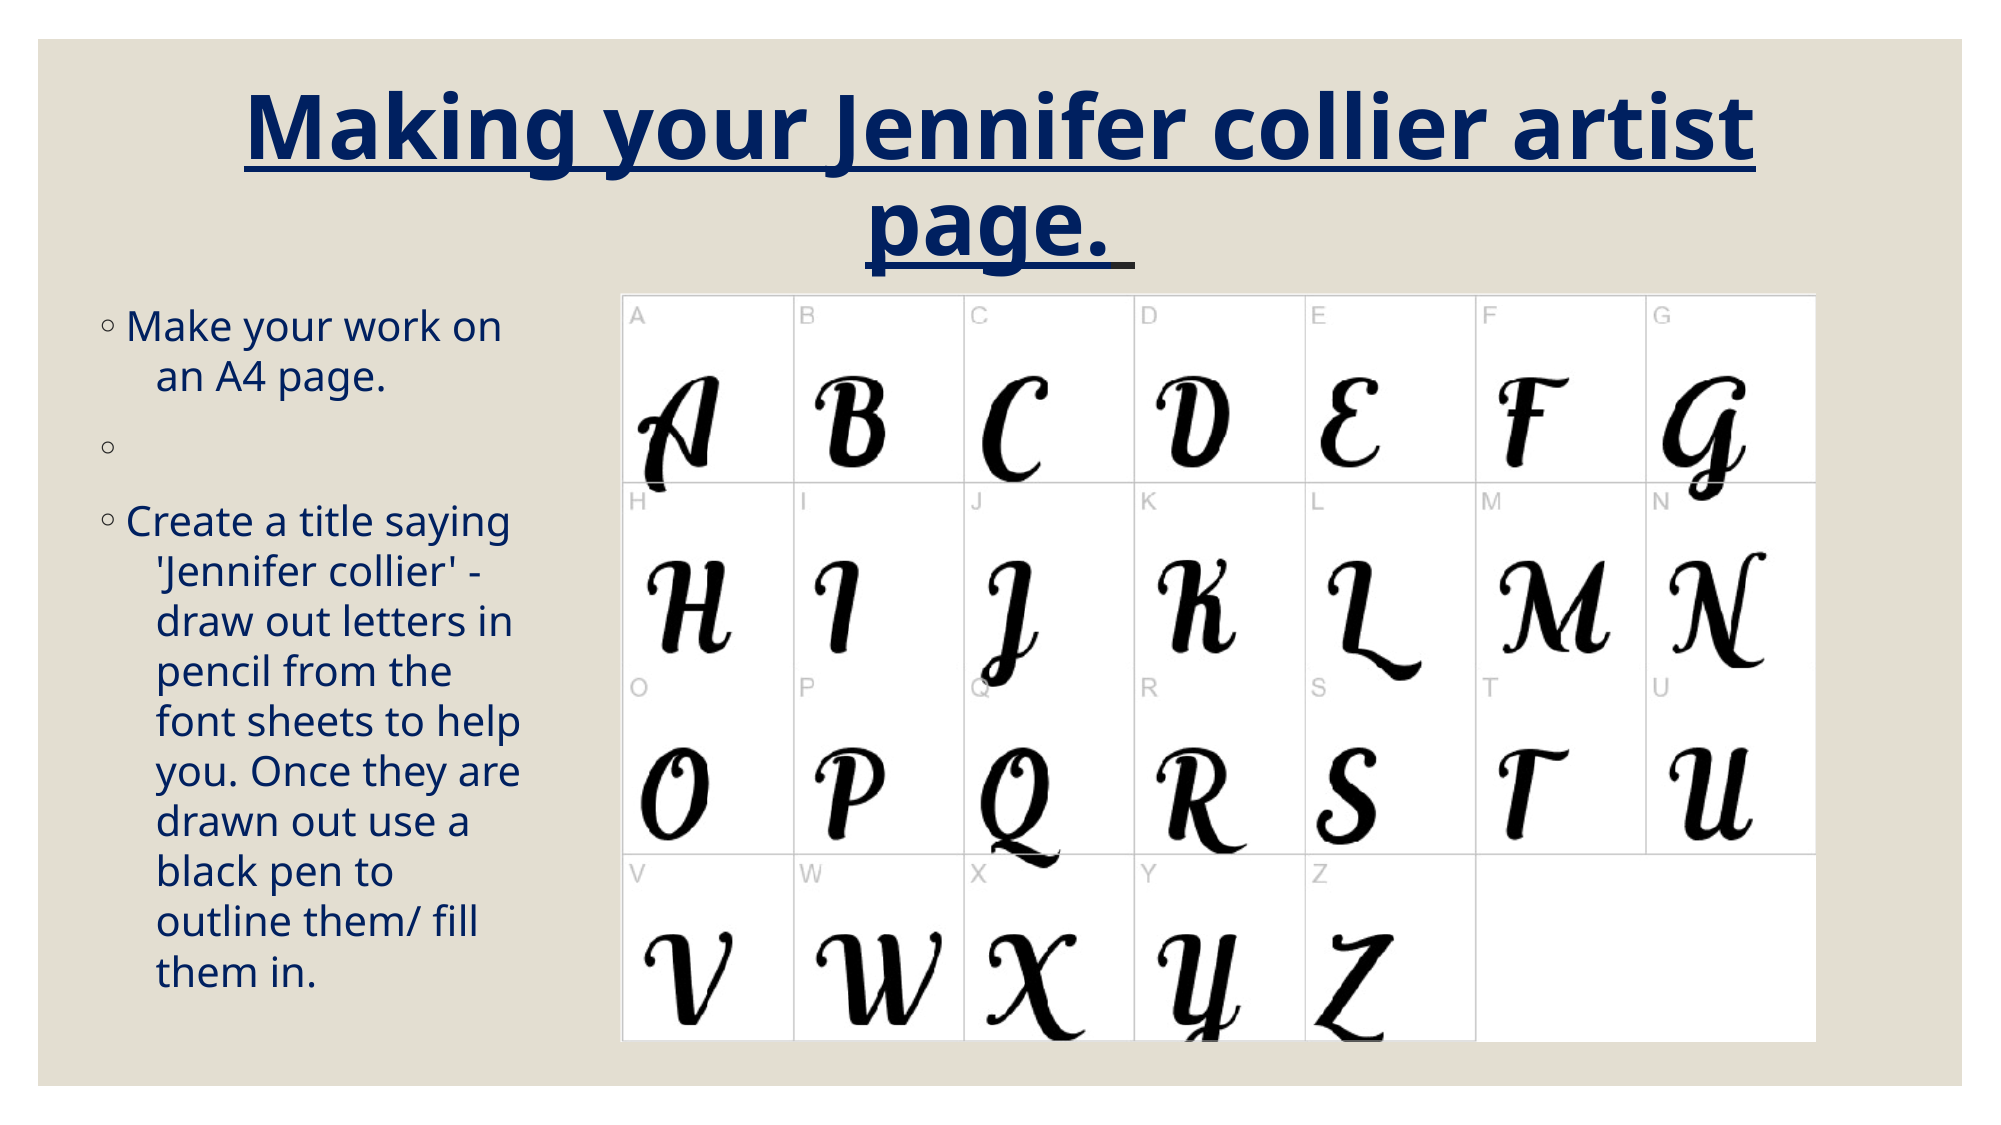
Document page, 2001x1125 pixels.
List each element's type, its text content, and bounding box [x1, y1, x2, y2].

title Making your Jennifer collier artist page. [174, 65, 1825, 291]
list Make your work on an A4 page. Create a title saying 'Jennifer collier' - draw out letters in pencil from the font sheets to help you. Once they are drawn out use a black pen to outline them/ fill them in. [80, 292, 547, 1069]
picture [620, 294, 1816, 1042]
